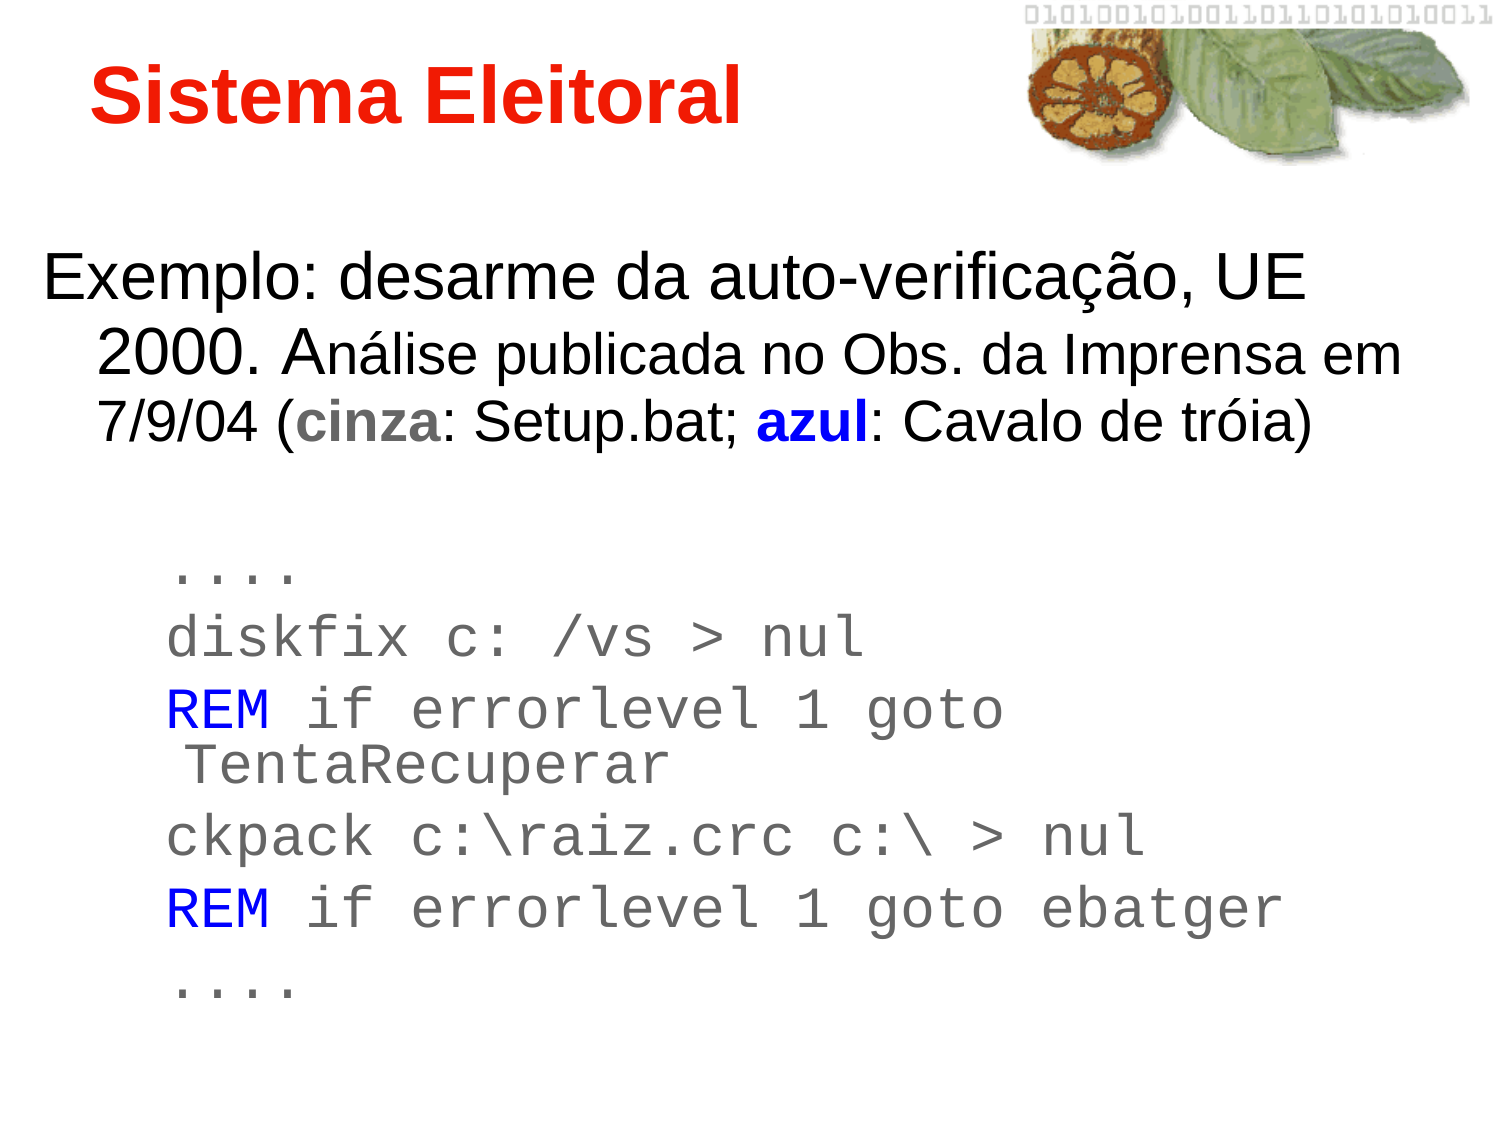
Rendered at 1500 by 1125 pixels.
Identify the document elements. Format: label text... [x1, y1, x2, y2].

picture [1021, 0, 1494, 166]
title Sistema Eleitoral [74, 20, 1313, 149]
list Exemplo: desarme da auto-verificação, UE 2000. Análise publicada no Obs. da Imprensa em 7/9/04 (cinza: Setup.bat; azul: Cavalo de tróia) .... diskfix c: /vs > nul REM if errorlevel 1 goto TentaRecuperar ckpack c:\raiz.crc c:\ > nul REM if errorlevel 1 goto ebatger .... [27, 227, 1457, 1125]
